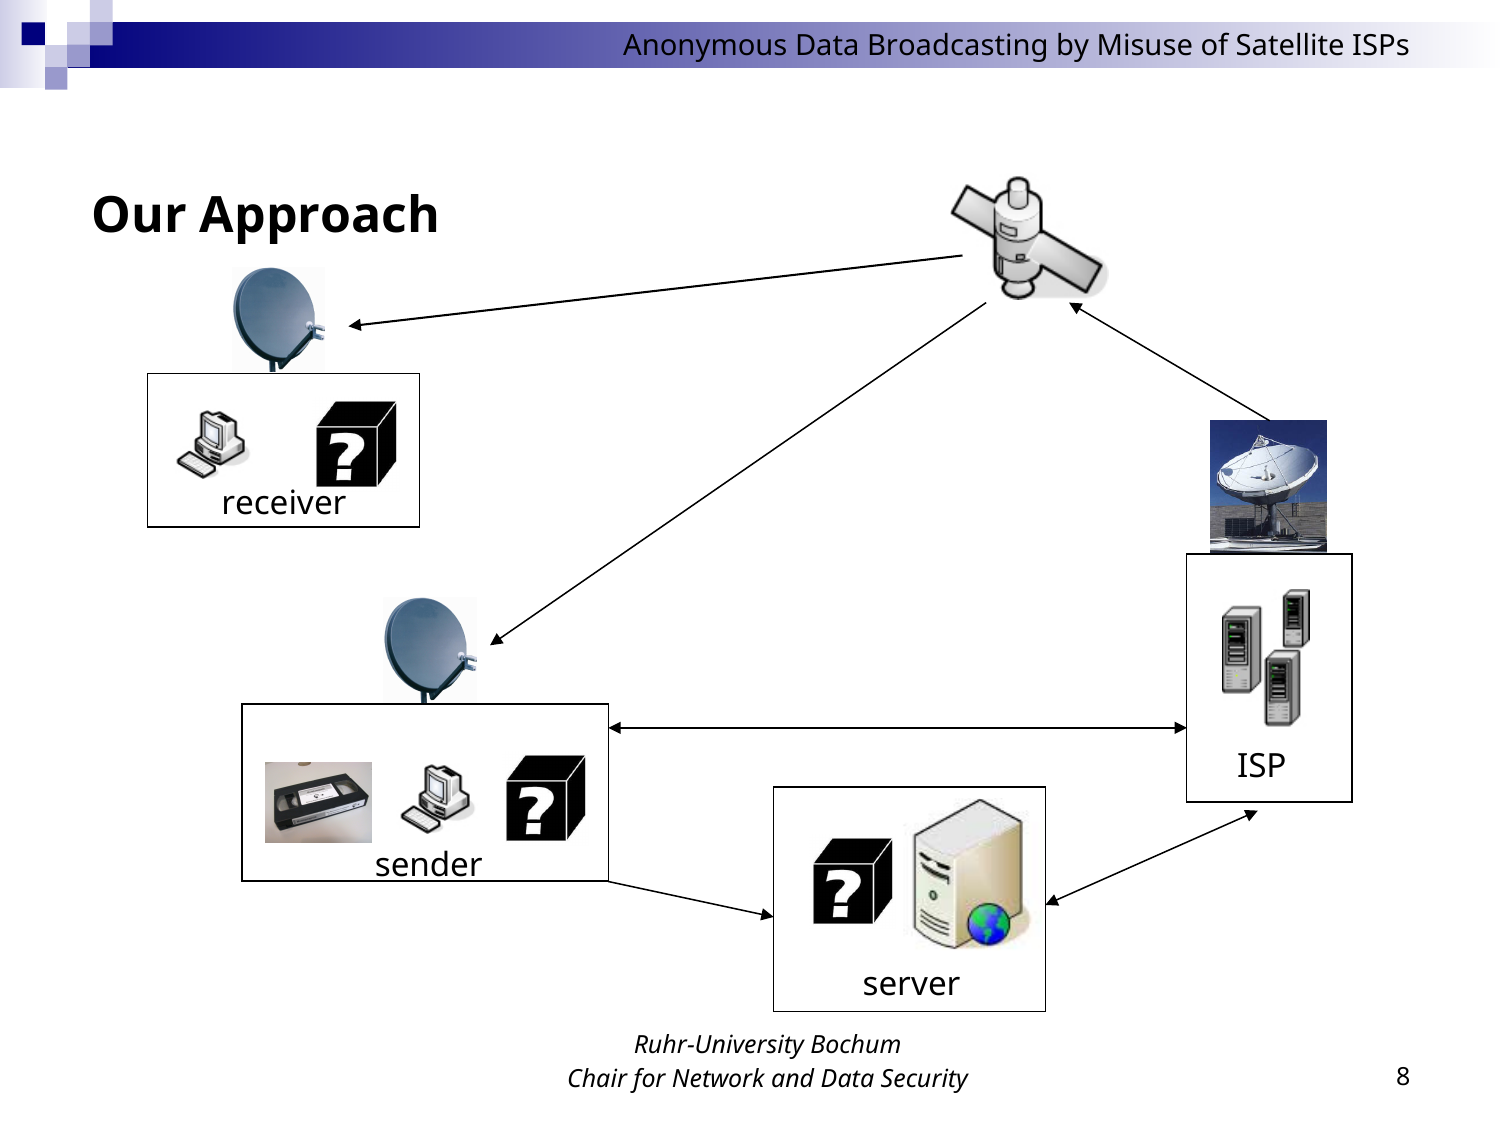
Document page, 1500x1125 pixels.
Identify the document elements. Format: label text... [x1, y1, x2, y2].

text_box sender [360, 833, 499, 895]
picture [383, 597, 477, 703]
picture [265, 762, 372, 843]
title Anonymous Data Broadcasting by Misuse of Satellite ISPs [608, 18, 1471, 70]
text_box Ruhr-University Bochum Chair for Network and Data Security [552, 1018, 984, 1103]
picture [809, 798, 1045, 957]
picture [502, 751, 589, 846]
picture [1210, 420, 1327, 553]
text_box ISP [1222, 734, 1302, 796]
text_box receiver [206, 471, 362, 533]
picture [232, 267, 325, 372]
picture [950, 172, 1109, 300]
text_box server [847, 952, 976, 1013]
picture [312, 397, 400, 492]
picture [171, 408, 254, 479]
picture [1222, 589, 1310, 734]
picture [395, 762, 479, 834]
text_box Our Approach [76, 171, 1424, 256]
